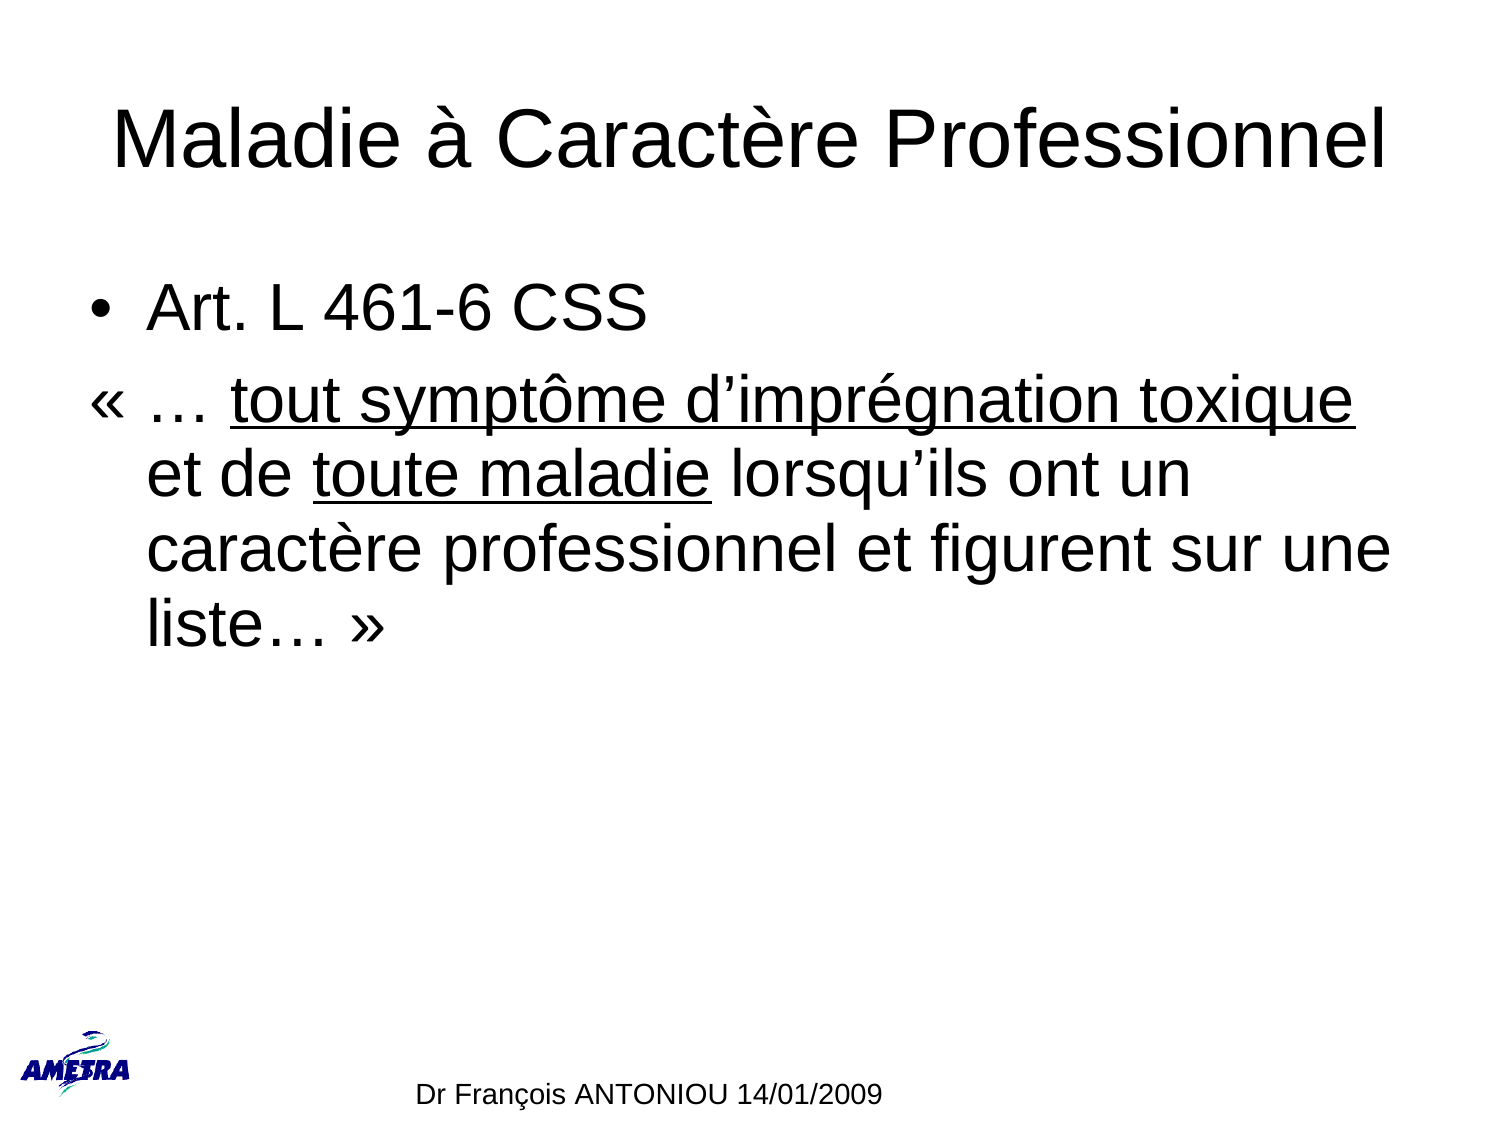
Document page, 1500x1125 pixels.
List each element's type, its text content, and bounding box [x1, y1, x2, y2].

list Art. L 461-6 CSS « … tout symptôme d’imprégnation toxique et de toute maladie lorsqu’ils ont un caractère professionnel et figurent sur une liste… » [75, 262, 1426, 1005]
picture [0, 1007, 154, 1125]
title Maladie à Caractère Professionnel [75, 45, 1426, 233]
